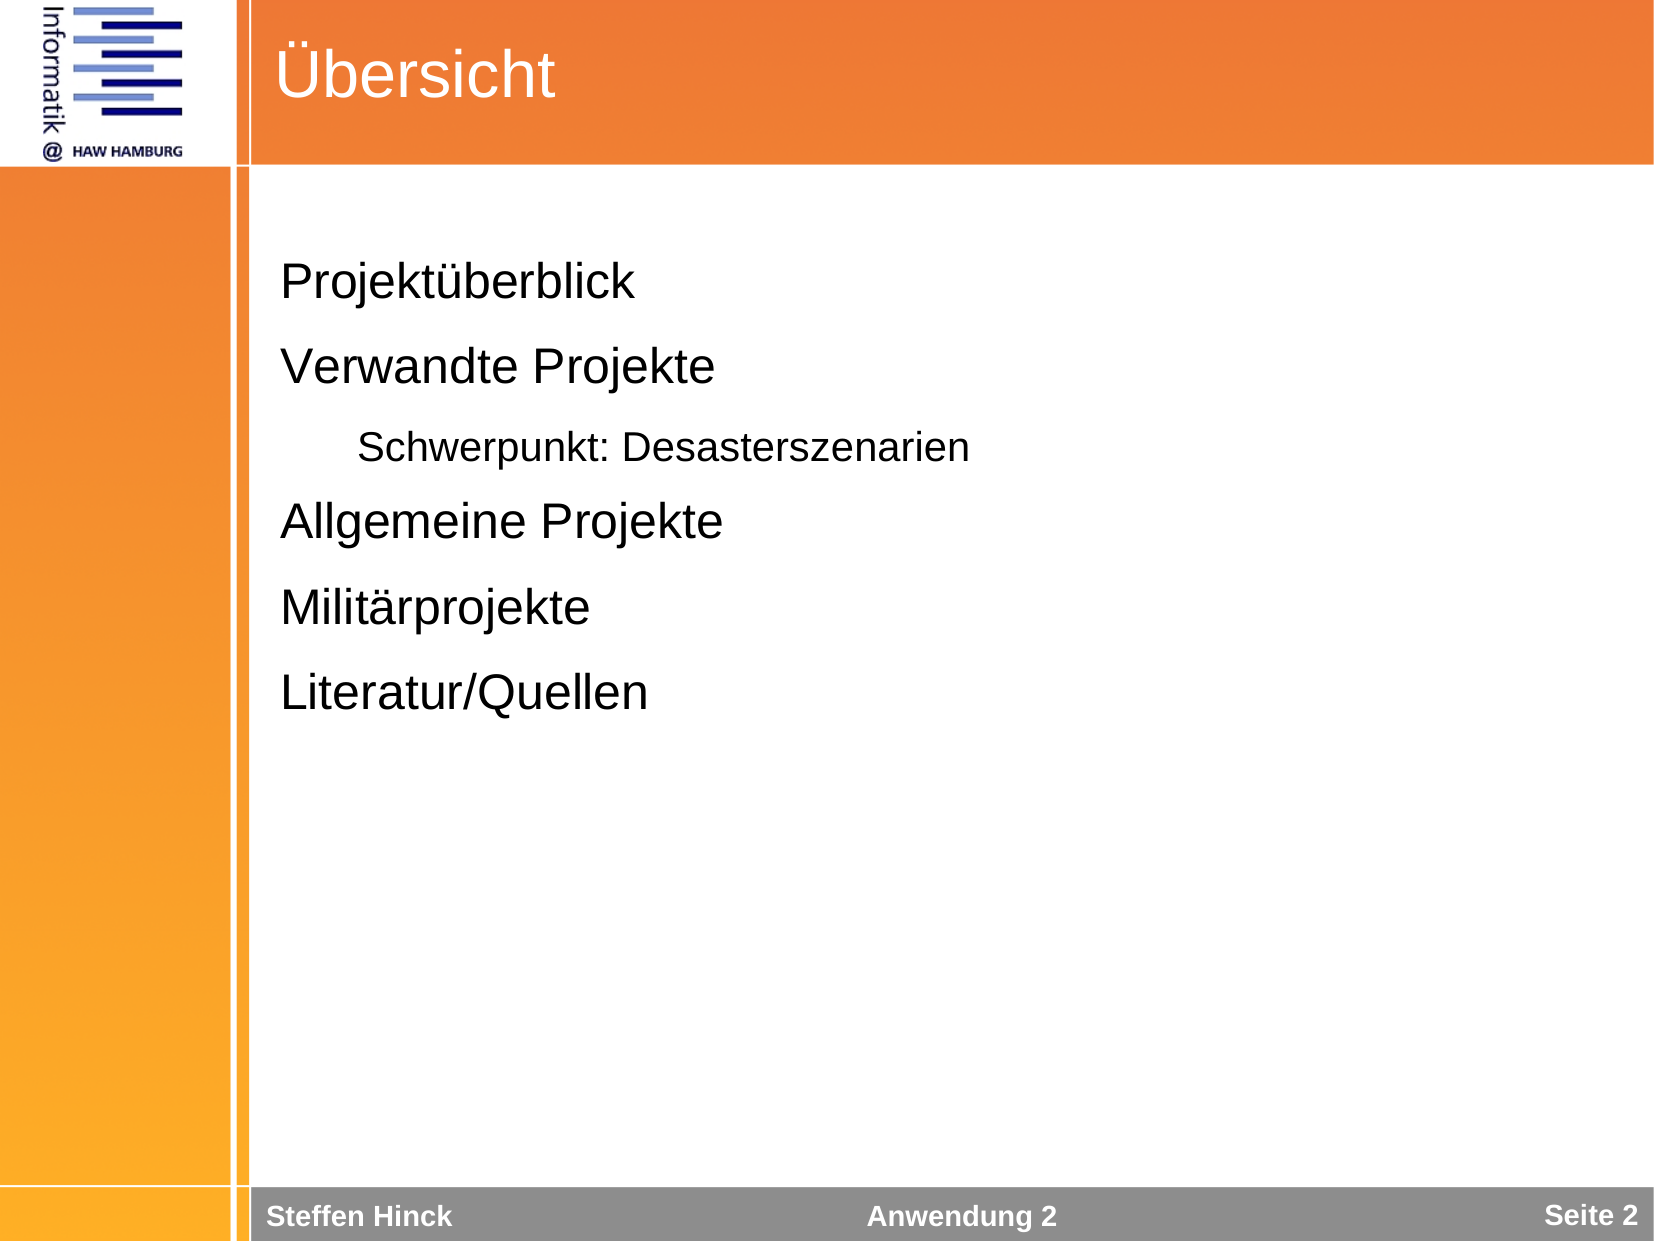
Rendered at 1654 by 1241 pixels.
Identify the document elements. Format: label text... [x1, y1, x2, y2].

picture [0, 0, 1654, 1241]
list Projektüberblick Verwandte Projekte Schwerpunkt: Desasterszenarien Allgemeine Projekte Militärprojekte Literatur/Quellen [262, 253, 1639, 1241]
picture [43, 5, 186, 162]
title Übersicht [274, 11, 1651, 137]
